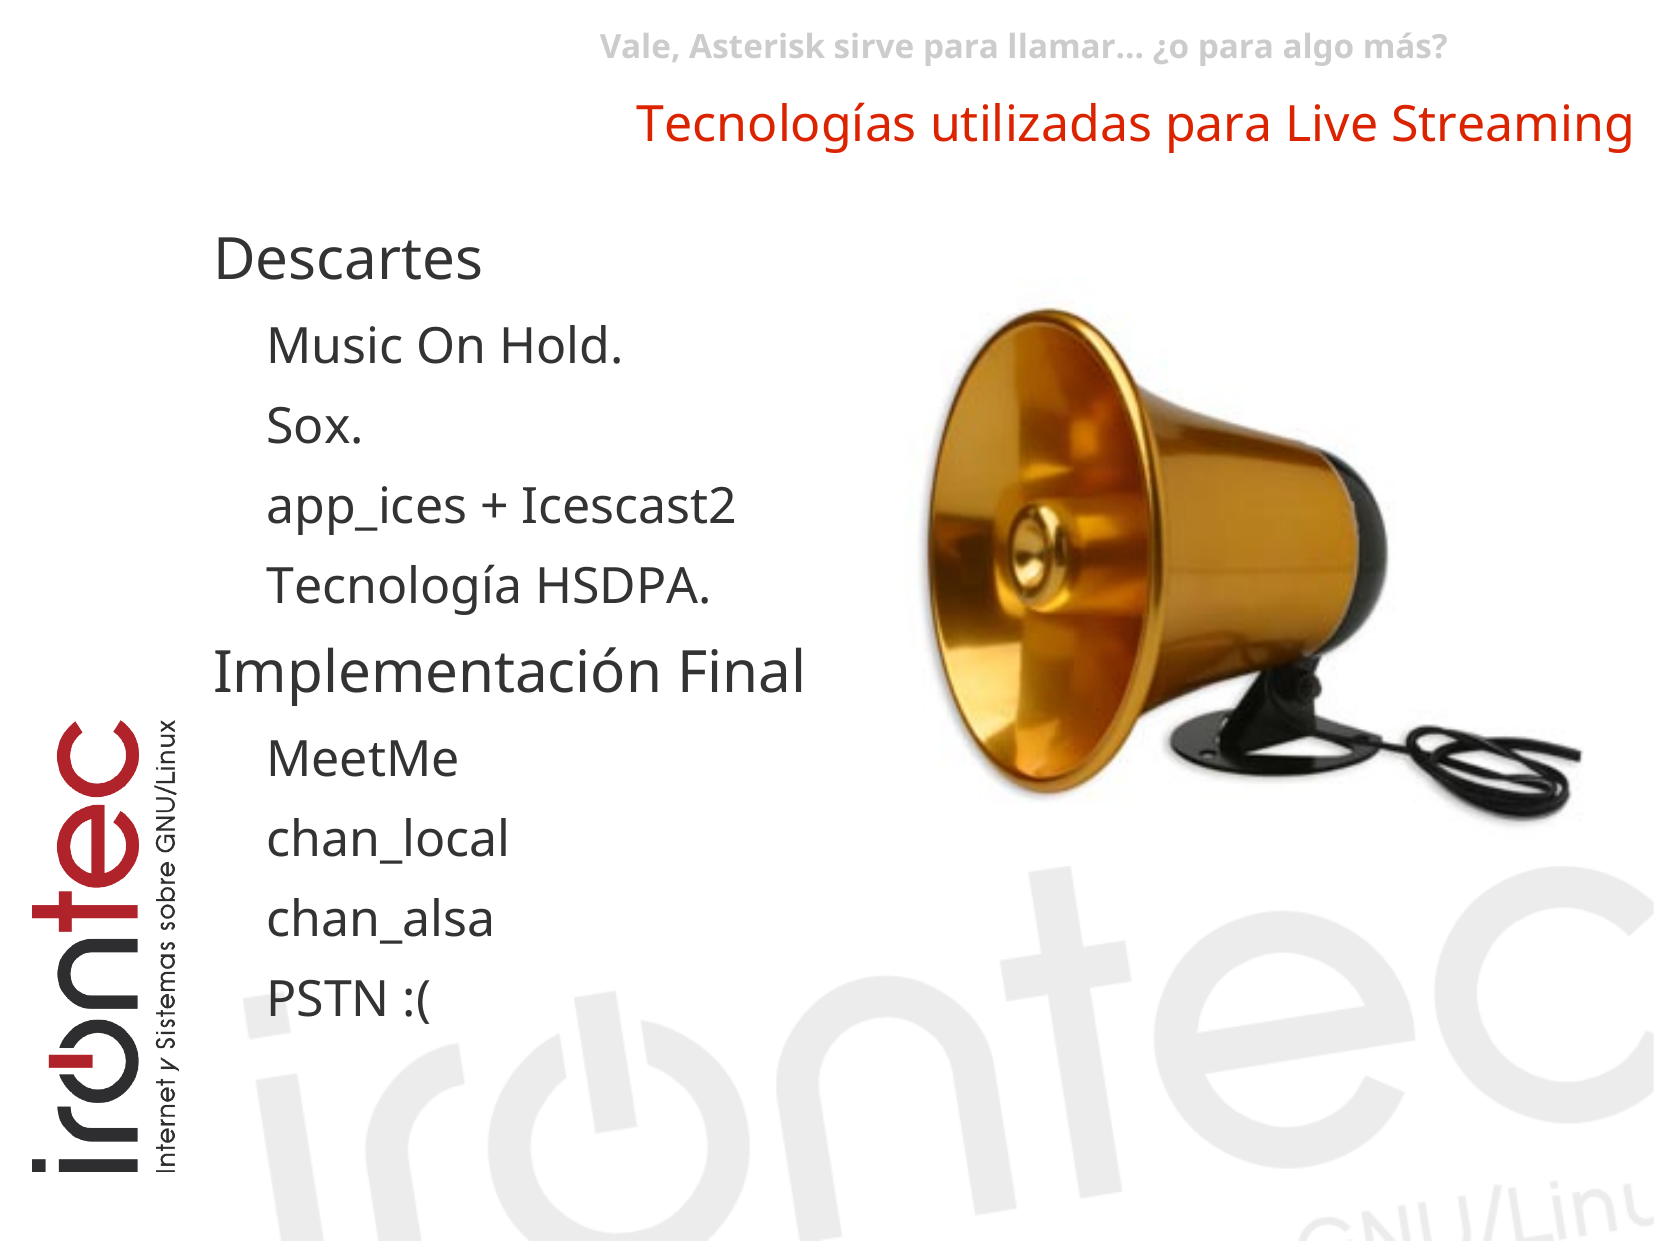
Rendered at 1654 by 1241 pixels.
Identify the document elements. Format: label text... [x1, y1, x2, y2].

list Descartes Music On Hold. Sox. app_ices + Icescast2 Tecnología HSDPA. Implementación Final MeetMe chan_local chan_alsa PSTN :( [195, 217, 1635, 1114]
picture [243, 866, 1654, 1241]
picture [32, 720, 179, 1172]
title Tecnologías utilizadas para Live Streaming [199, 83, 1636, 162]
picture [905, 276, 1612, 848]
